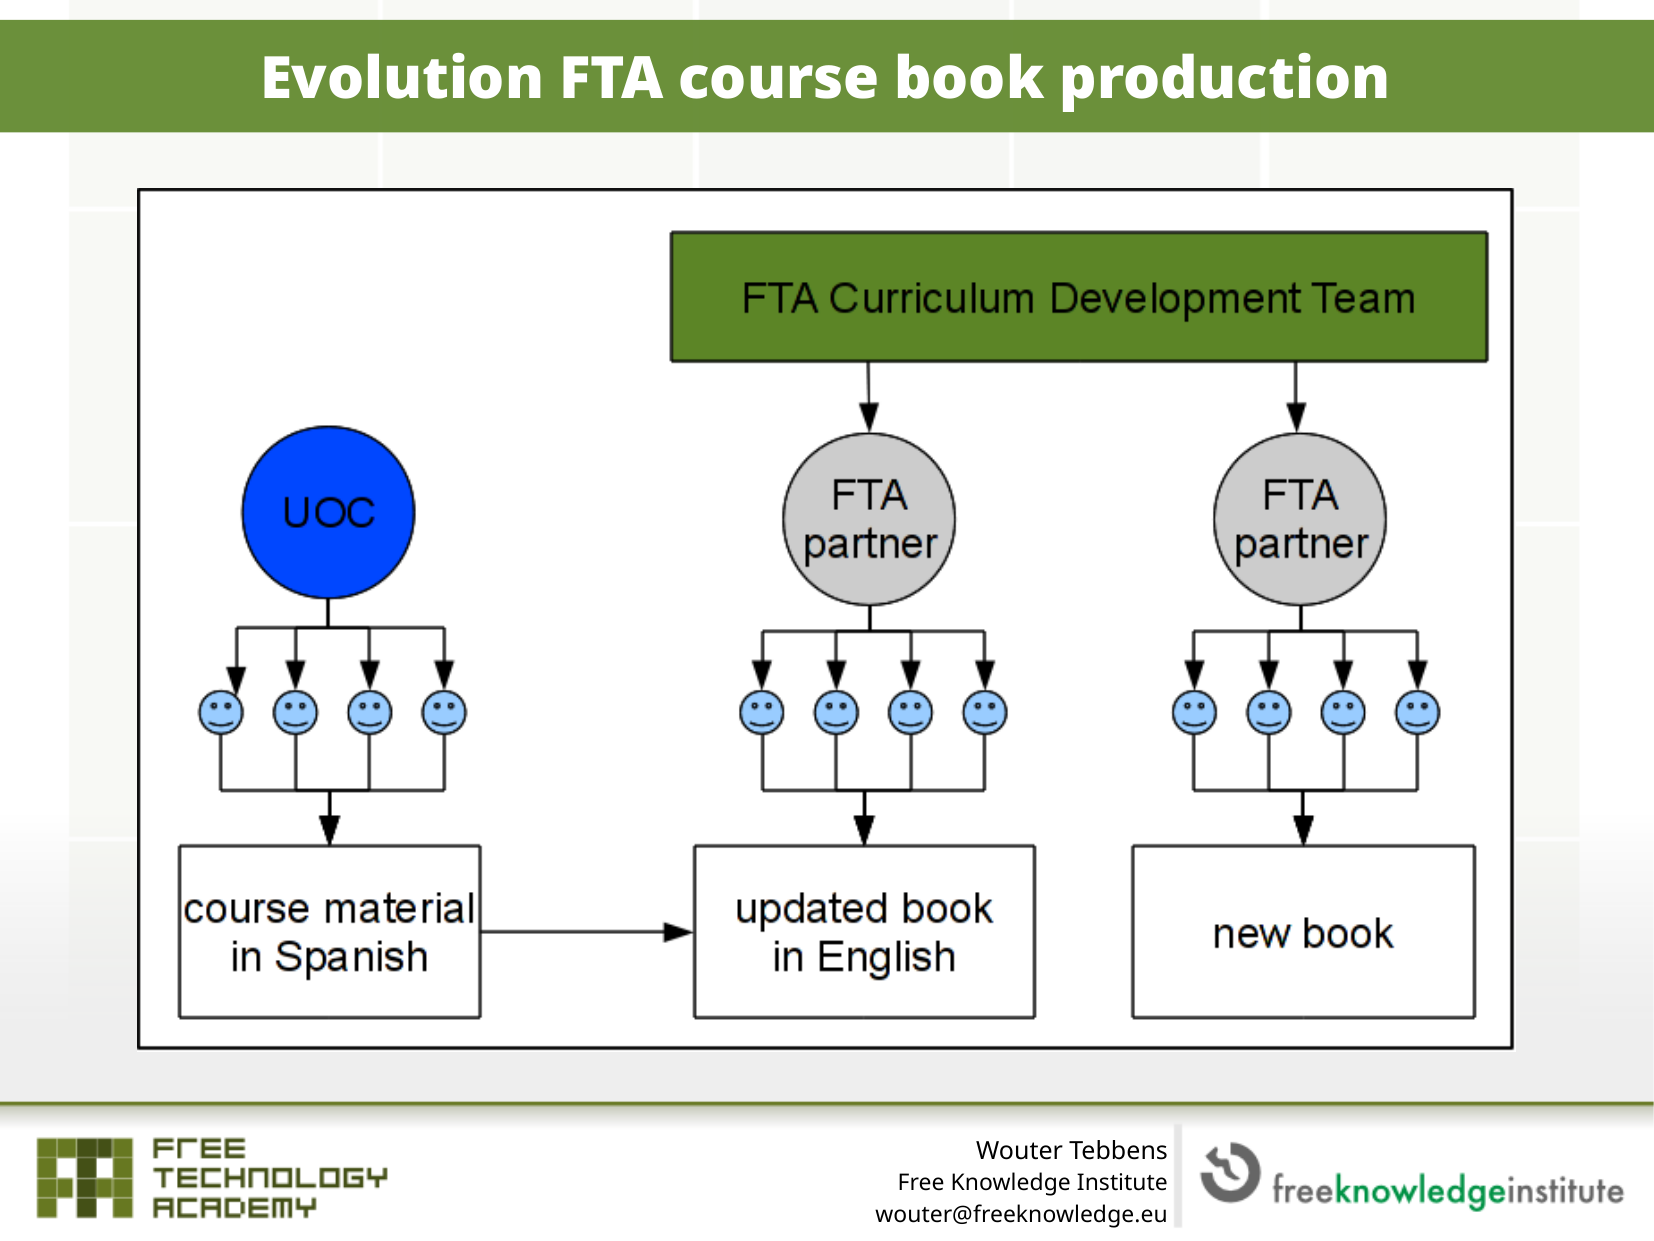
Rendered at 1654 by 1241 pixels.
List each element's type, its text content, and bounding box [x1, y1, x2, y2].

picture [0, 133, 1654, 1241]
title Evolution FTA course book production [37, 33, 1613, 119]
picture [0, 0, 1654, 19]
